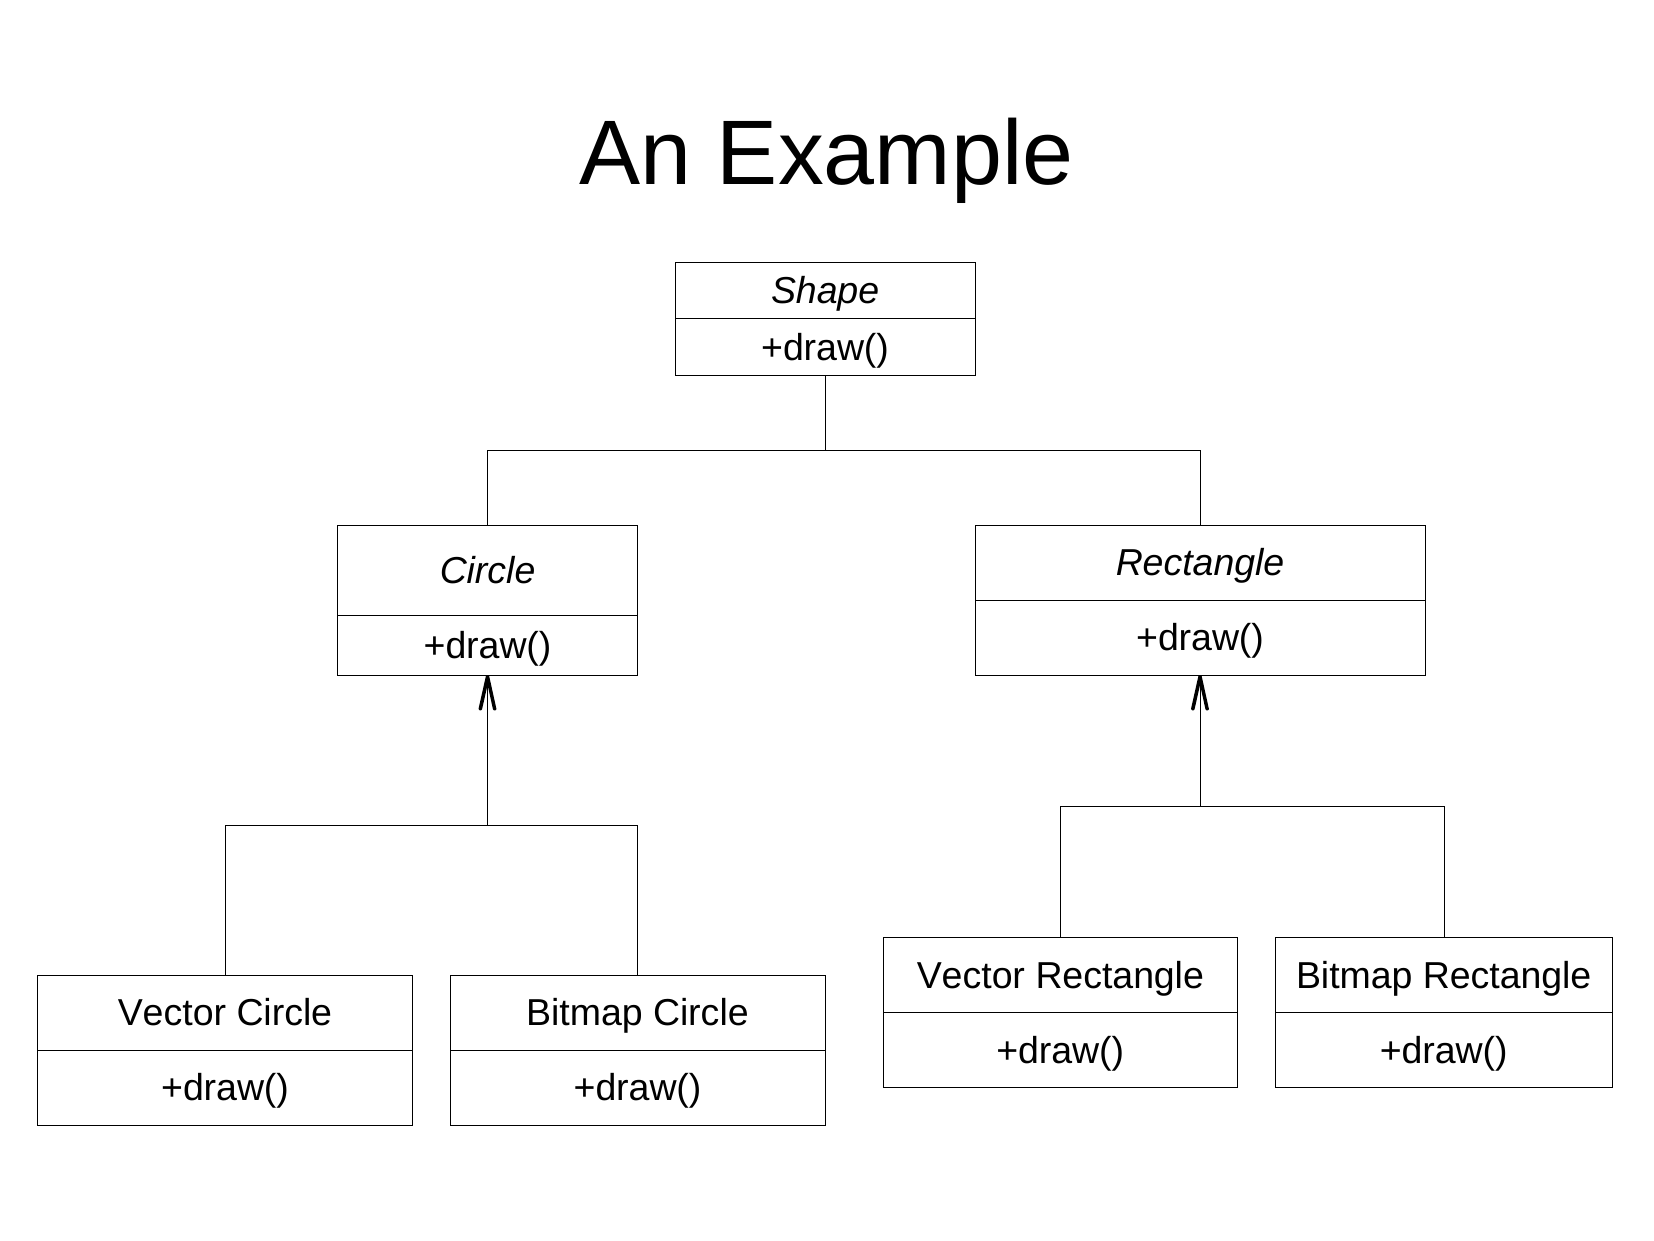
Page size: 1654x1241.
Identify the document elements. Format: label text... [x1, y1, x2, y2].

text_box +draw() [450, 1050, 826, 1126]
text_box Vector Circle [37, 975, 413, 1050]
text_box +draw() [337, 615, 638, 676]
text_box +draw() [883, 1012, 1238, 1088]
title An Example [82, 56, 1571, 250]
text_box Circle [337, 525, 638, 615]
text_box Shape [675, 262, 976, 318]
text_box +draw() [675, 318, 976, 376]
text_box Bitmap Circle [450, 975, 826, 1050]
text_box Vector Rectangle [883, 937, 1238, 1012]
text_box +draw() [975, 600, 1426, 676]
text_box Bitmap Rectangle [1275, 937, 1613, 1012]
text_box +draw() [1275, 1012, 1613, 1088]
text_box Rectangle [975, 525, 1426, 600]
text_box +draw() [37, 1050, 413, 1126]
